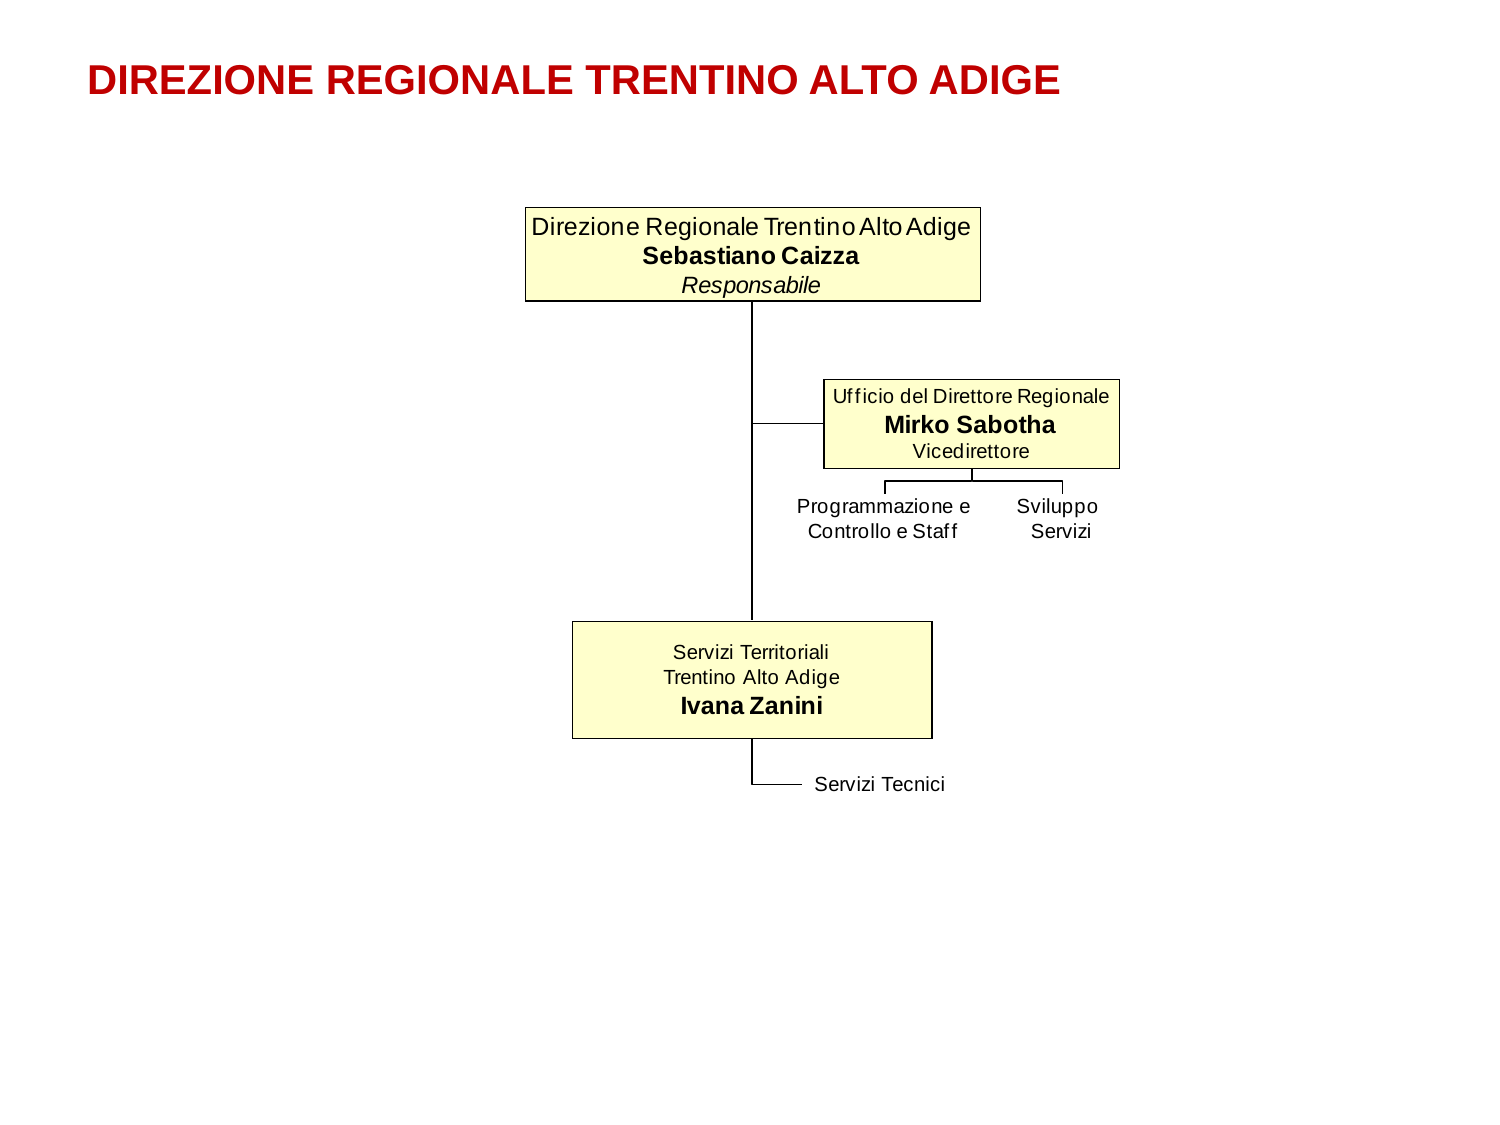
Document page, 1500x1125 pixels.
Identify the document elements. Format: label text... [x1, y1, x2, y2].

picture [515, 201, 1129, 810]
text_box DIREZIONE REGIONALE TRENTINO ALTO ADIGE [72, 45, 1462, 128]
